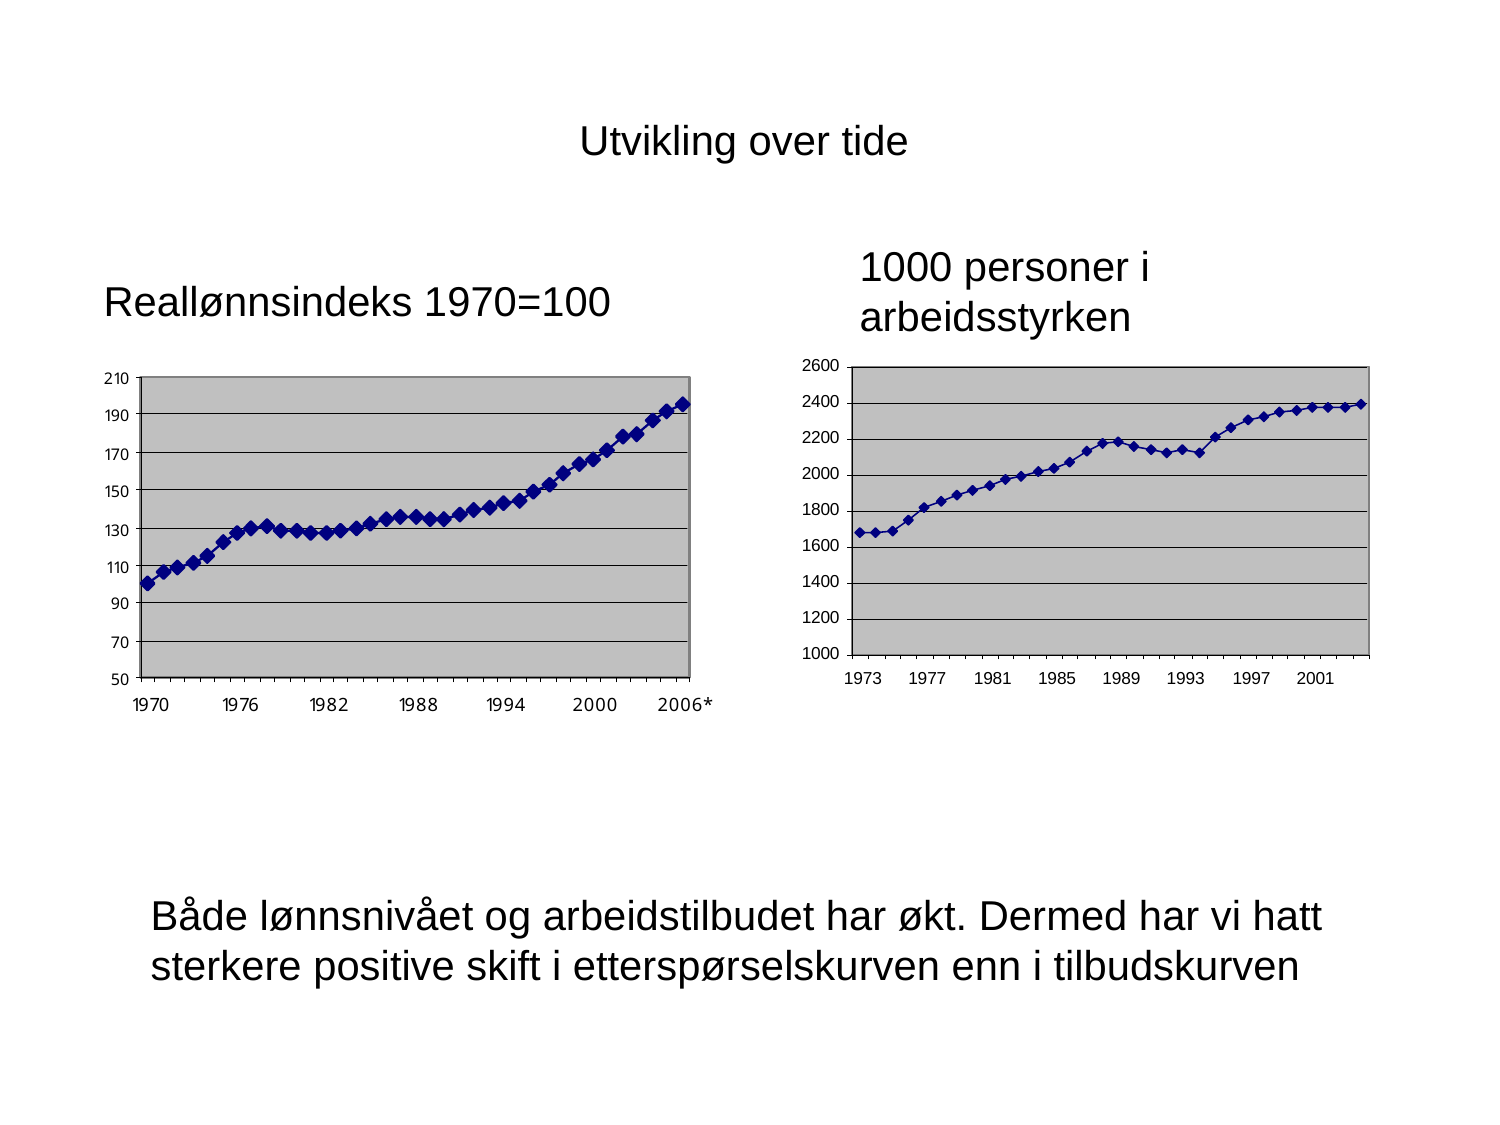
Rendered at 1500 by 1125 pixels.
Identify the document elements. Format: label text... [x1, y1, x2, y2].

chart [775, 266, 1404, 726]
text_box Reallønnsindeks 1970=100 [88, 267, 668, 333]
text_box 1000 personer i arbeidsstyrken [844, 231, 1306, 347]
title Utvikling over tide [75, 45, 1426, 233]
text_box Både lønnsnivået og arbeidstilbudet har økt. Dermed har vi hatt sterkere positive skift i etterspørselskurven enn i tilbudskurven [135, 881, 1400, 997]
picture [64, 326, 727, 809]
